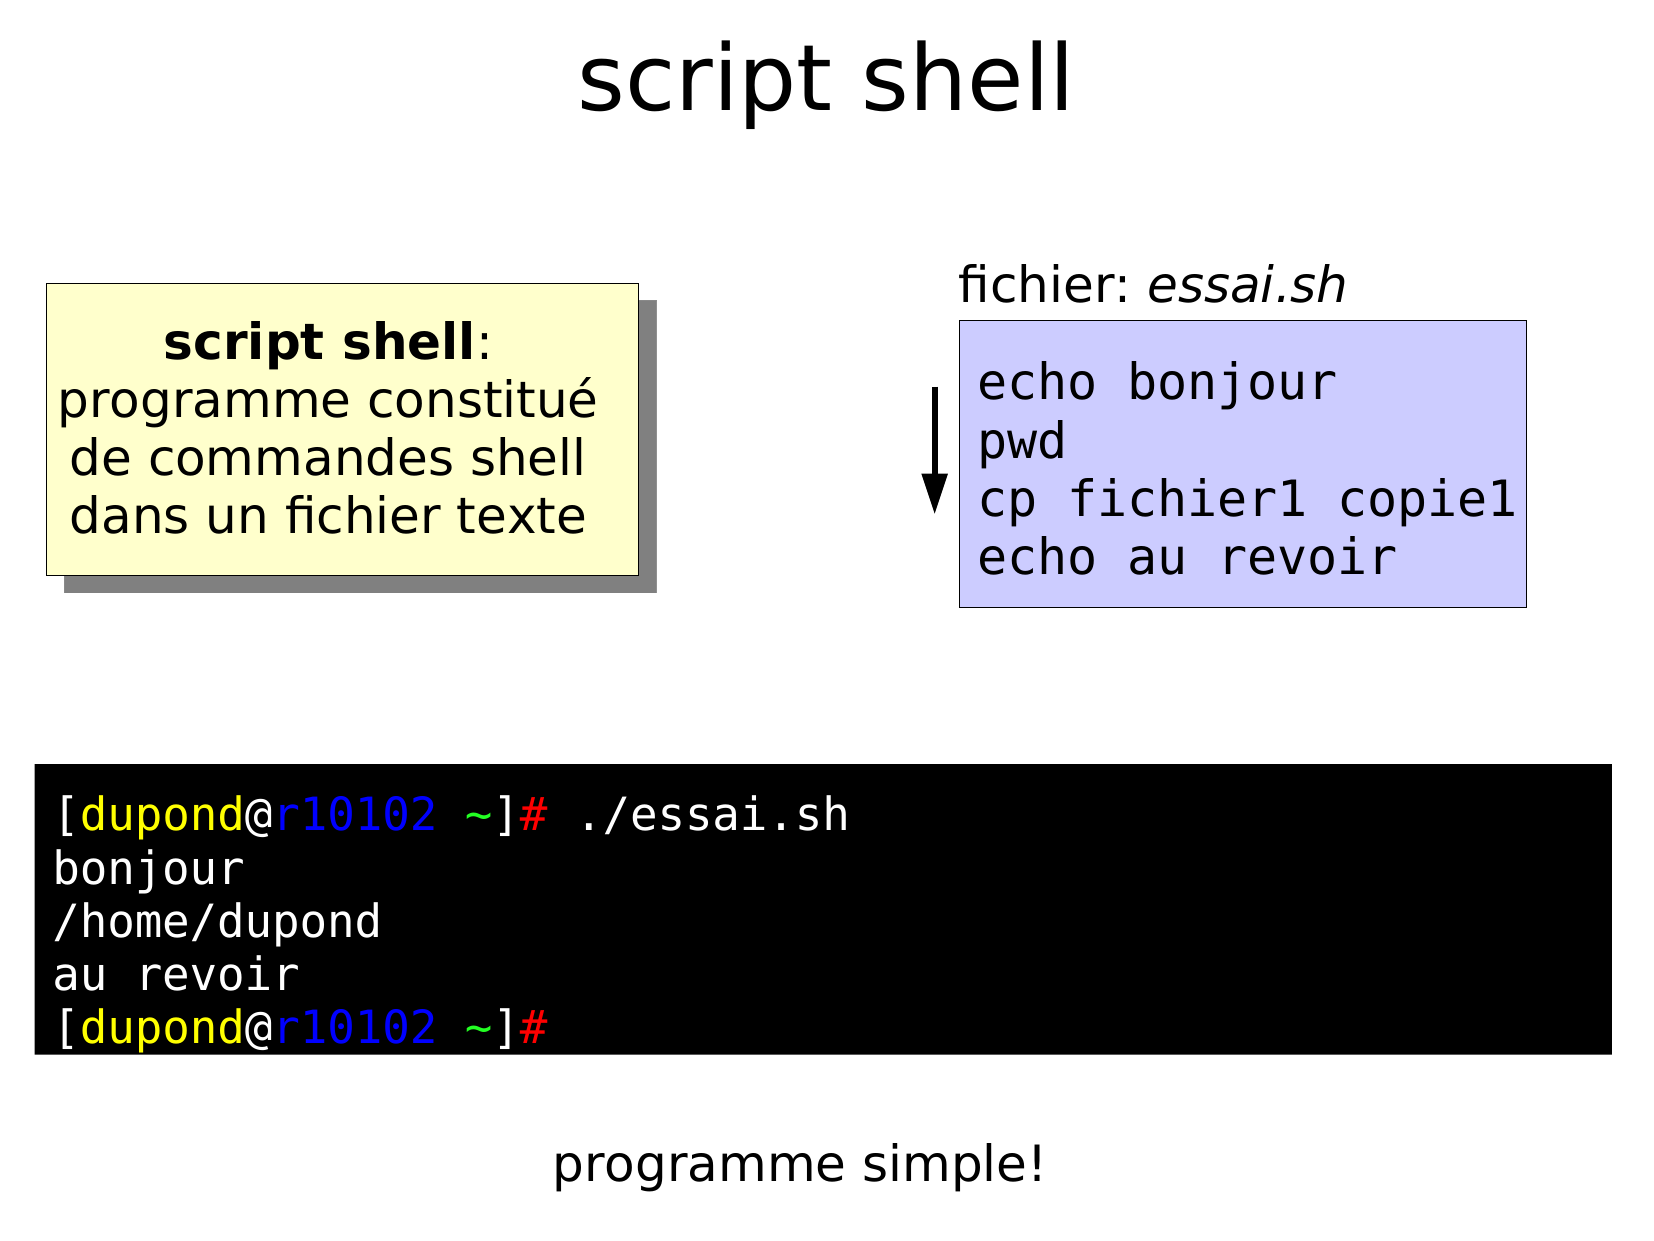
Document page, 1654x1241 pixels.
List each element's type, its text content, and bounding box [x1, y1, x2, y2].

text_box [dupond@r10102 ~]# ./essai.sh bonjour /home/dupond au revoir [dupond@r10102 ~]# [34, 764, 1612, 1055]
text_box programme simple! [552, 1135, 1101, 1200]
title script shell [136, 17, 1518, 140]
text_box fichier: essai.sh [959, 255, 1508, 321]
text_box script shell: programme constitué de commandes shell dans un fichier texte [57, 312, 607, 546]
text_box [46, 283, 639, 576]
text_box echo bonjour pwd cp fichier1 copie1 echo au revoir [977, 353, 1527, 587]
text_box [959, 320, 1527, 608]
